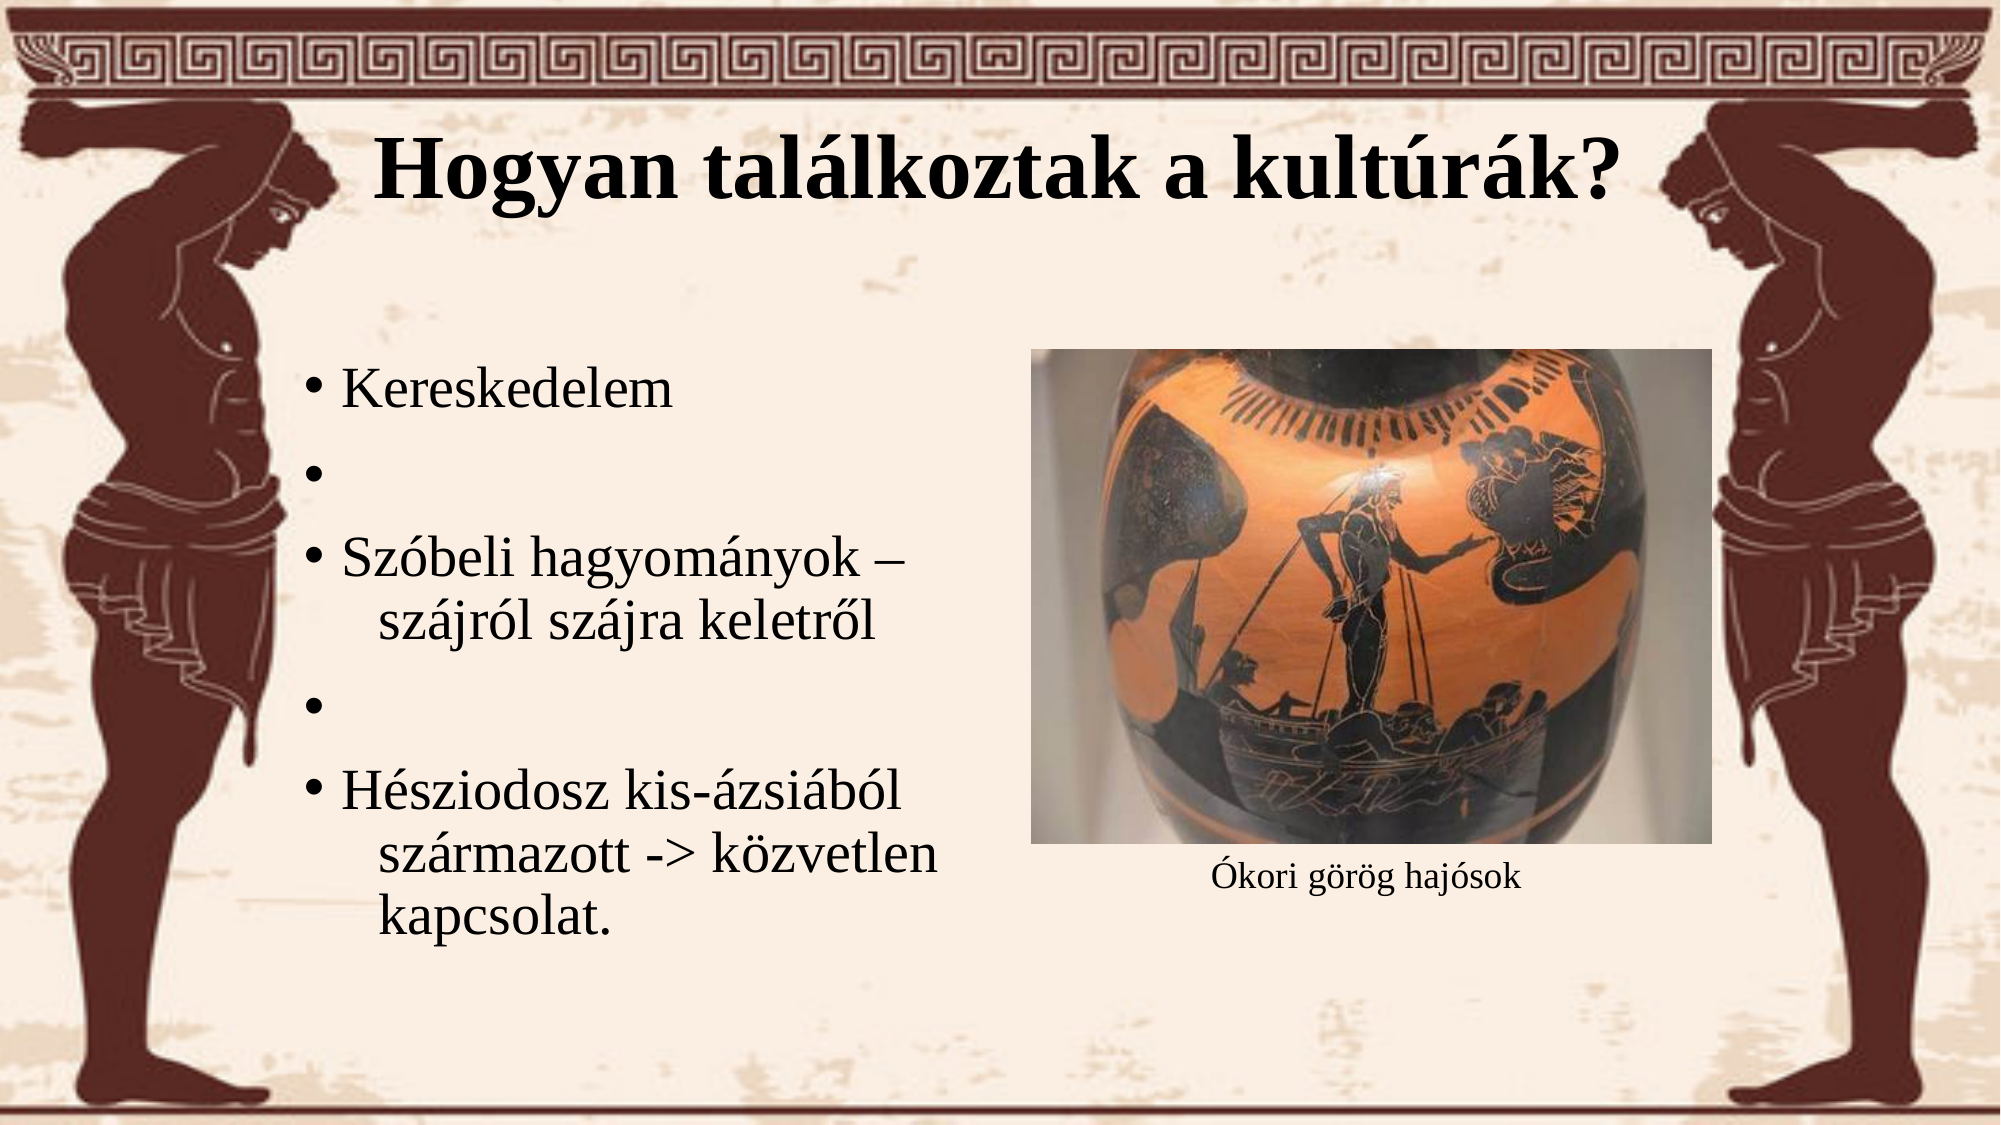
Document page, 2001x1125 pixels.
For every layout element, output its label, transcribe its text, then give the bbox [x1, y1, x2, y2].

picture [1031, 349, 1712, 844]
title Hogyan találkoztak a kultúrák? [137, 59, 1863, 278]
text_box Ókori görög hajósok [1195, 843, 1548, 905]
list Kereskedelem Szóbeli hagyományok – szájról szájra keletről Hésziodosz kis-ázsiából származott -> közvetlen kapcsolat. [288, 349, 1001, 983]
